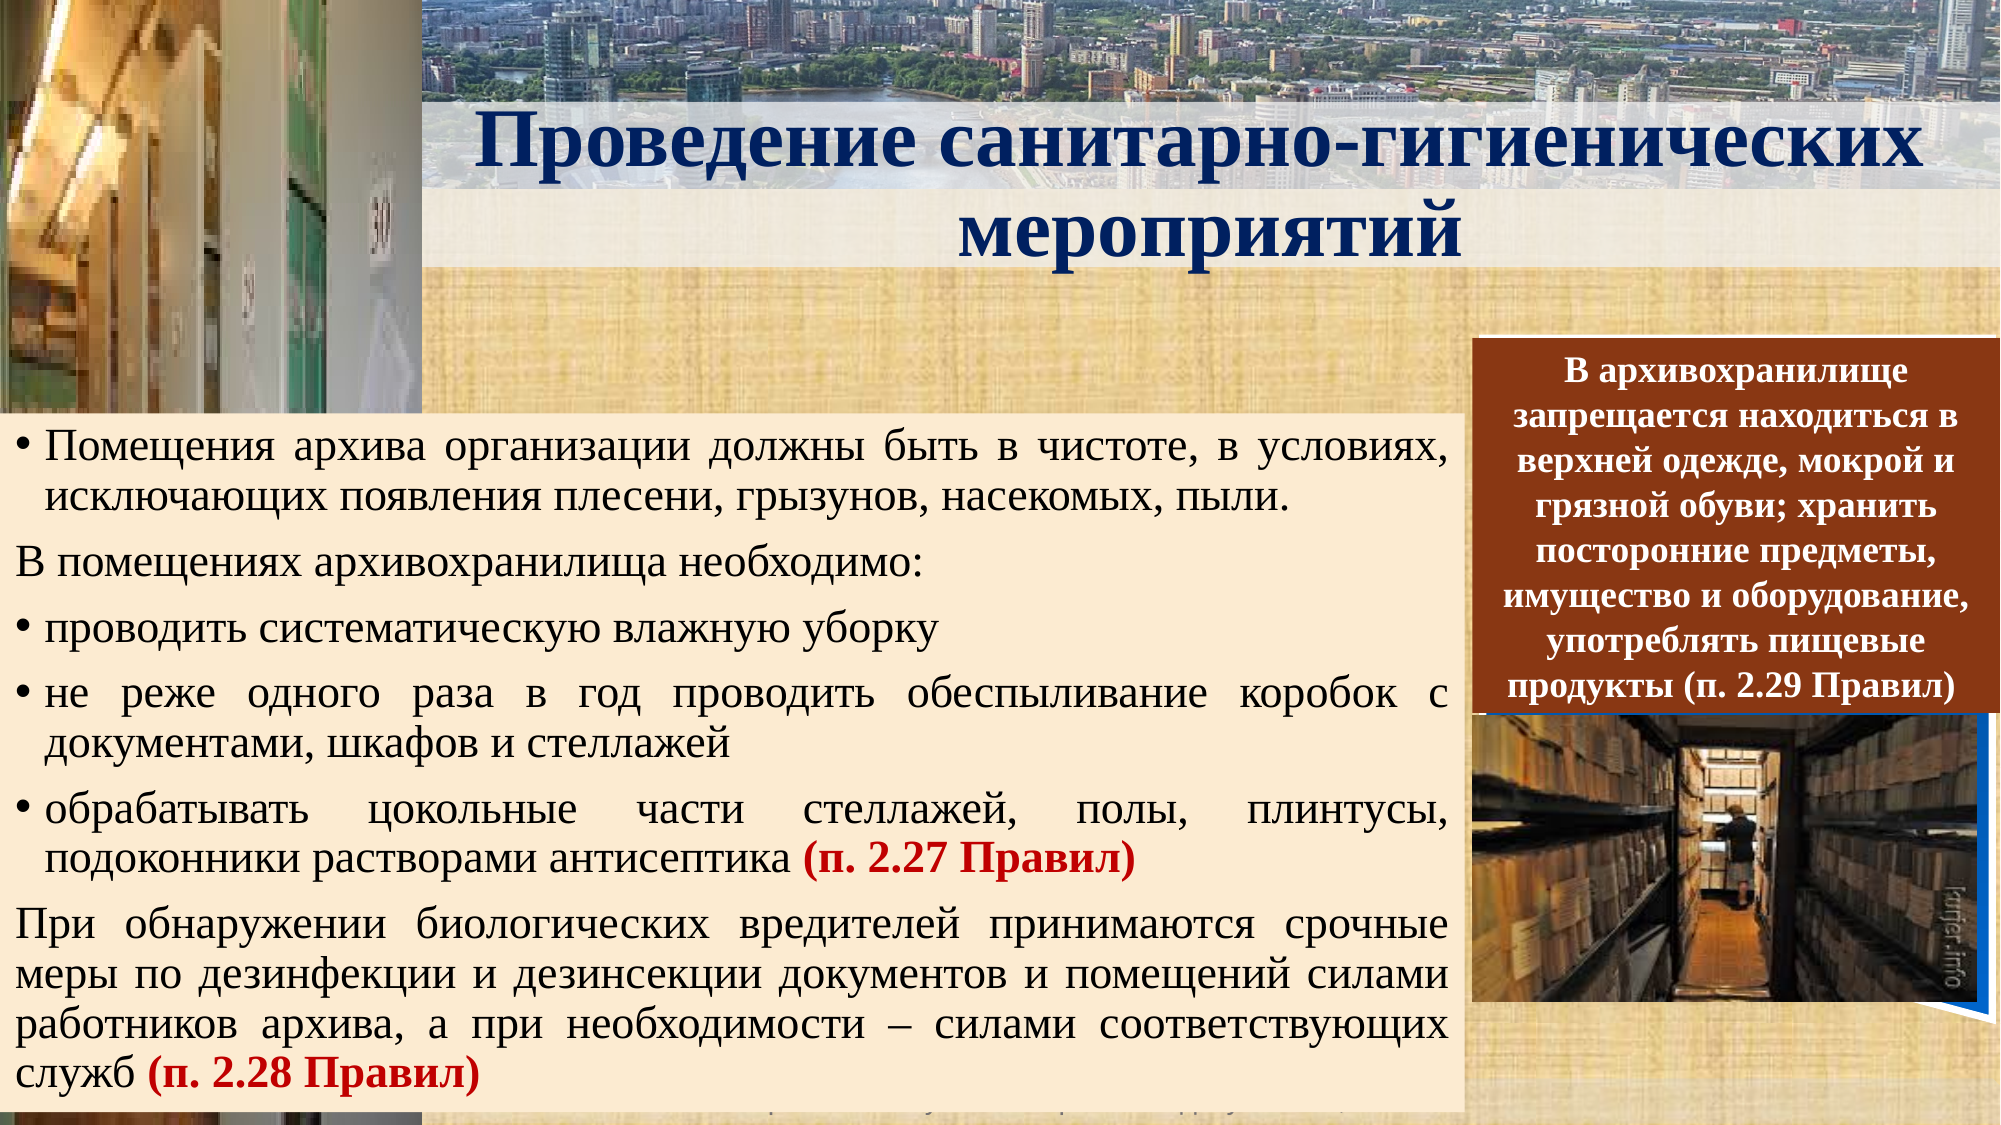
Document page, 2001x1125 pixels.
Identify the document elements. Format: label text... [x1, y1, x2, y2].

list Помещения архива организации должны быть в чистоте, в условиях, исключающих появления плесени, грызунов, насекомых, пыли. В помещениях архивохранилища необходимо: проводить систематическую влажную уборку не реже одного раза в год проводить обеспыливание коробок с документами, шкафов и стеллажей обрабатывать цокольные части стеллажей, полы, плинтусы, подоконники растворами антисептика (п. 2.27 Правил) При обнаружении биологических вредителей принимаются срочные меры по дезинфекции и дезинсекции документов и помещений силами работников архива, а при необходимости – силами соответствующих служб (п. 2.28 Правил) [0, 413, 1465, 1113]
picture [0, 1113, 2001, 1125]
picture [0, 0, 2001, 1086]
text_box Резкие колебания (сезонные и в течении одних суток) температуры (+/- 5 С) и относительной влажности воздуха (+/- 10%) не допускаются. [1013, 0, 1320, 101]
title Проведение санитарно-гигиенических мероприятий [422, 101, 2000, 268]
text_box В архивохранилище запрещается находиться в верхней одежде, мокрой и грязной обуви; хранить посторонние предметы, имущество и оборудование, употреблять пищевые продукты (п. 2.29 Правил) [1472, 338, 2000, 713]
